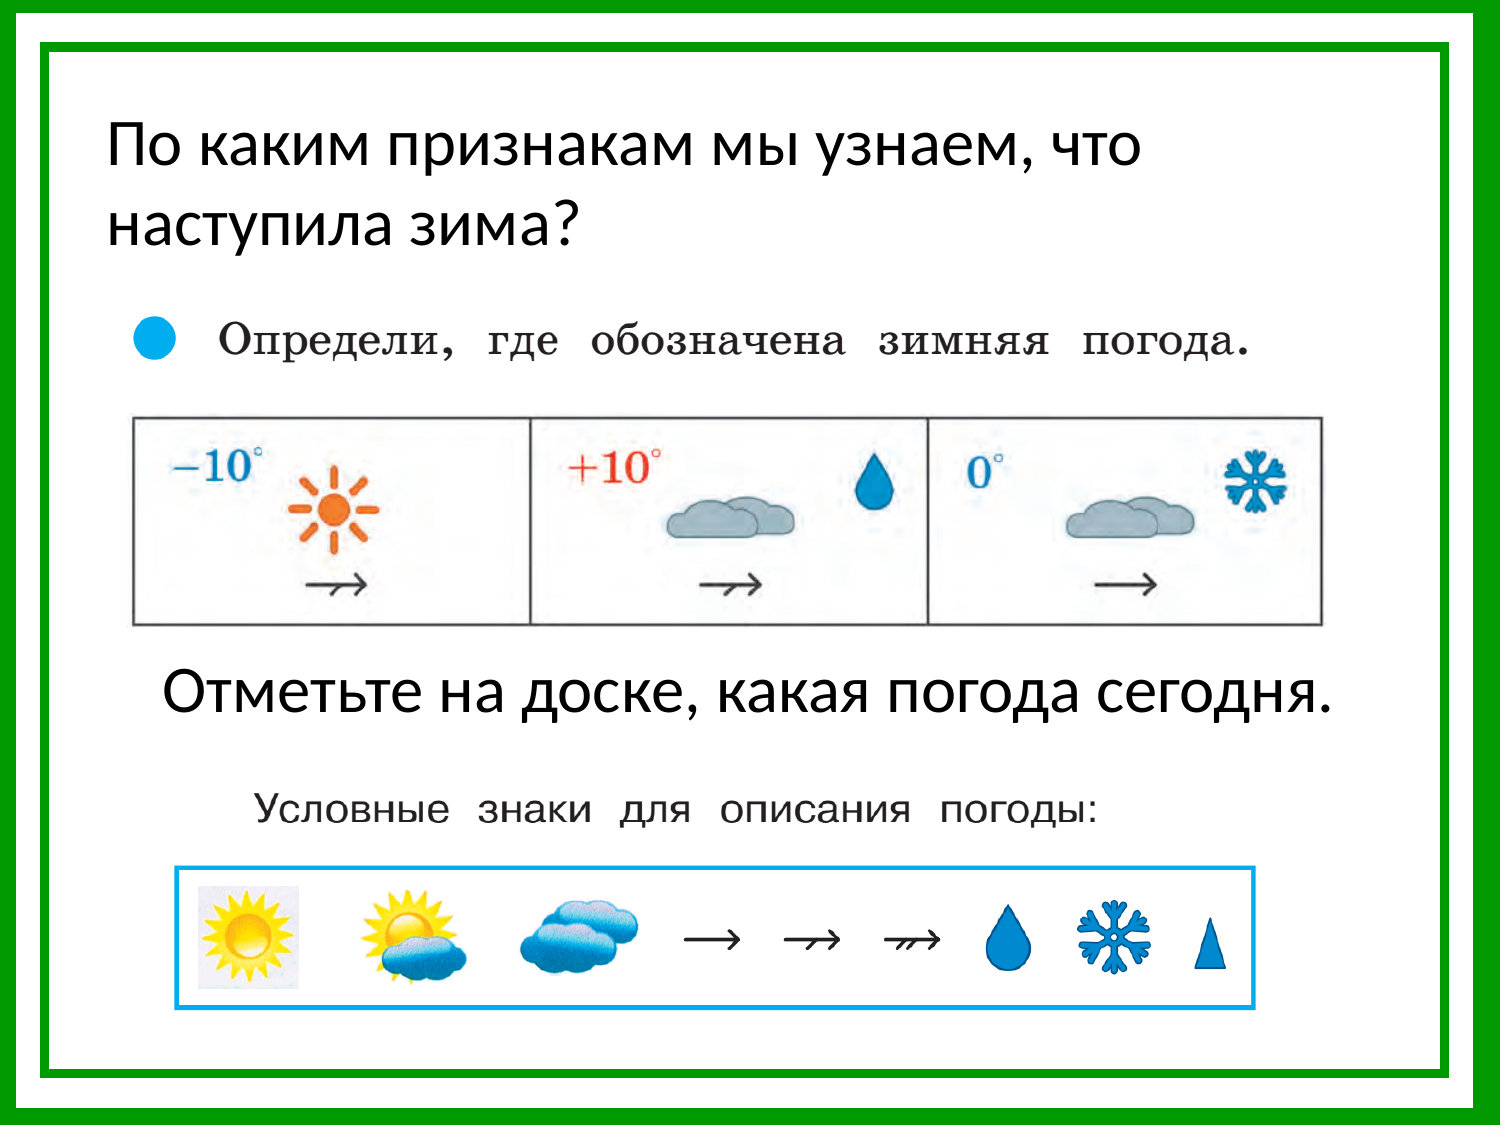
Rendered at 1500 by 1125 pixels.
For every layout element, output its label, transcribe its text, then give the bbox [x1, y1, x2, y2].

picture [118, 770, 1302, 1022]
text_box Отметьте на доске, какая погода сегодня. [147, 638, 1385, 735]
picture [92, 312, 1351, 639]
text_box По каким признакам мы узнаем, что наступила зима? [91, 91, 1329, 269]
